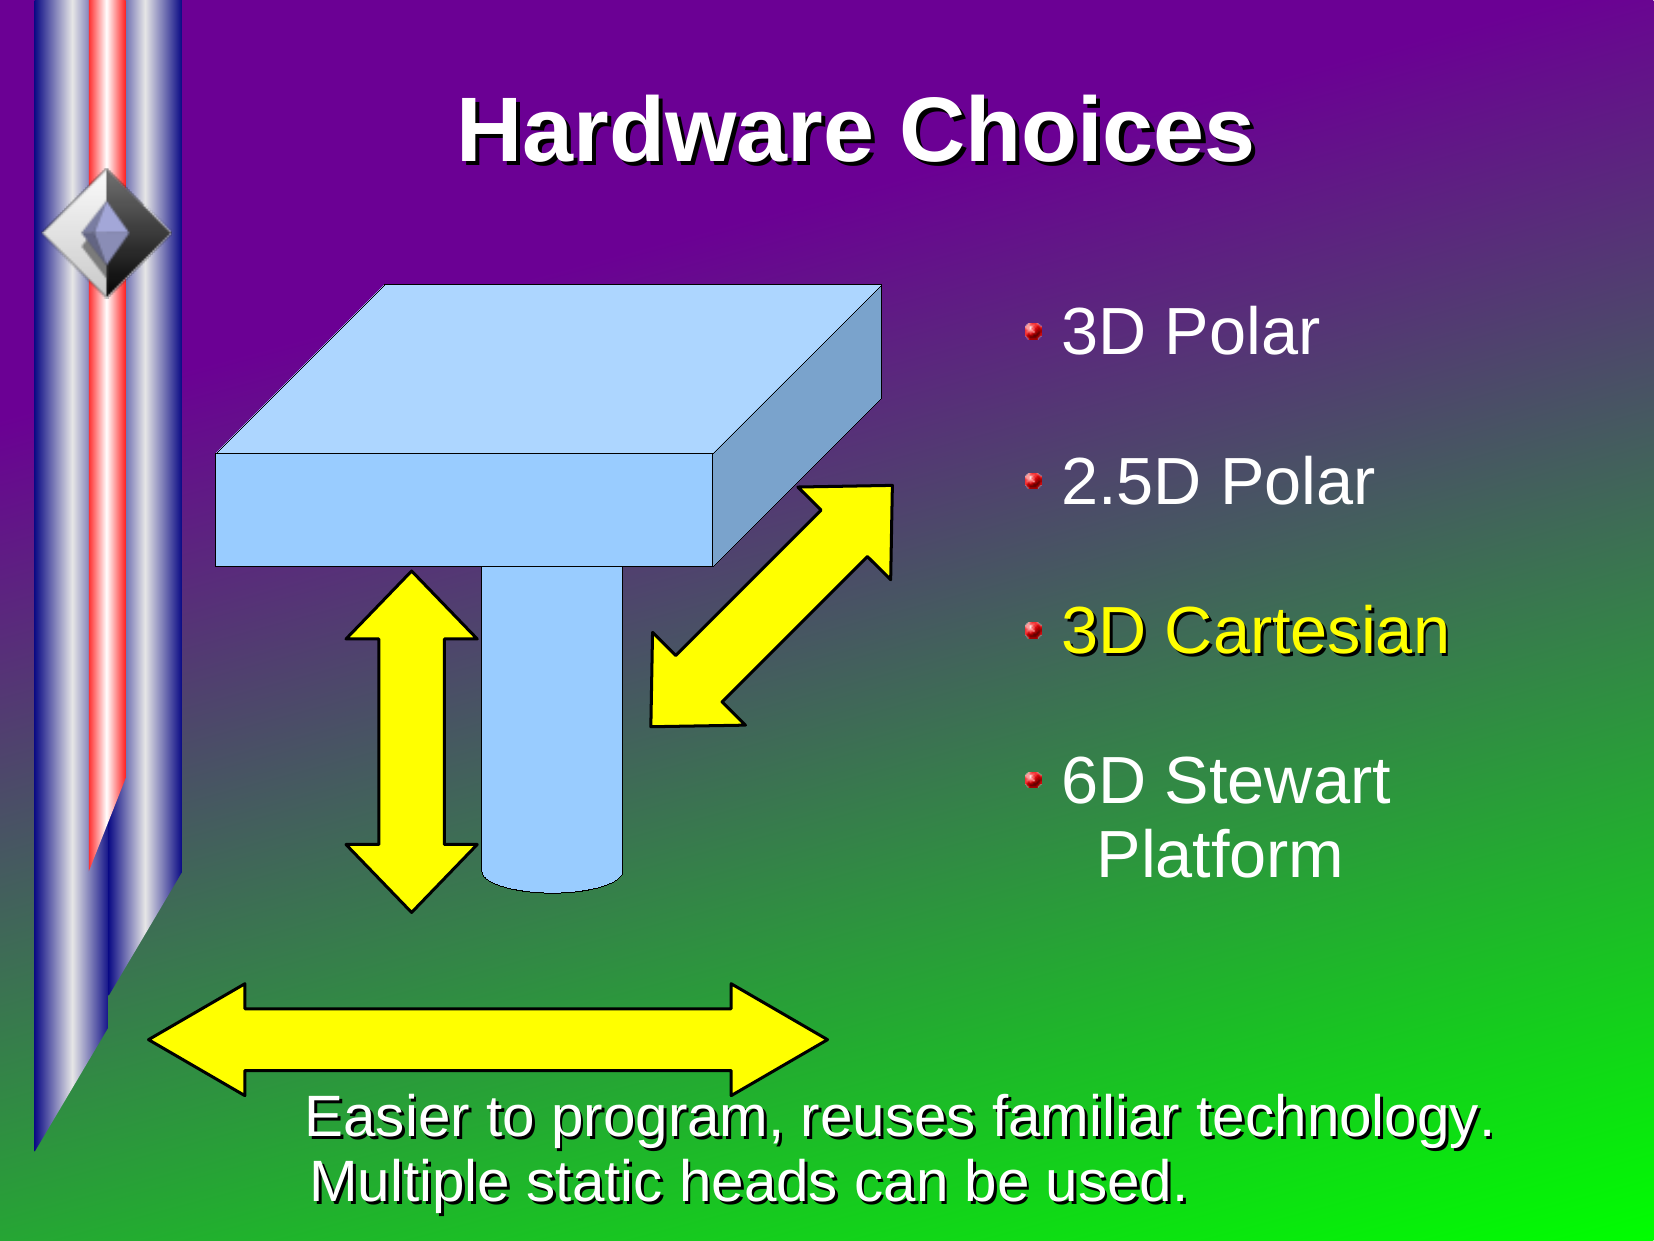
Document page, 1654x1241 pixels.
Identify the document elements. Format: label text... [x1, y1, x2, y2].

text_box [346, 571, 478, 913]
title Easier to program, reuses familiar technology. Multiple static heads can be used. [250, 1072, 1654, 1225]
subtitle 3D Polar 2.5D Polar 3D Cartesian 6D Stewart Platform [954, 256, 1625, 930]
text_box [215, 284, 882, 894]
text_box [650, 485, 893, 727]
title Hardware Choices [123, 26, 1536, 234]
picture [40, 165, 174, 299]
text_box [148, 983, 828, 1096]
